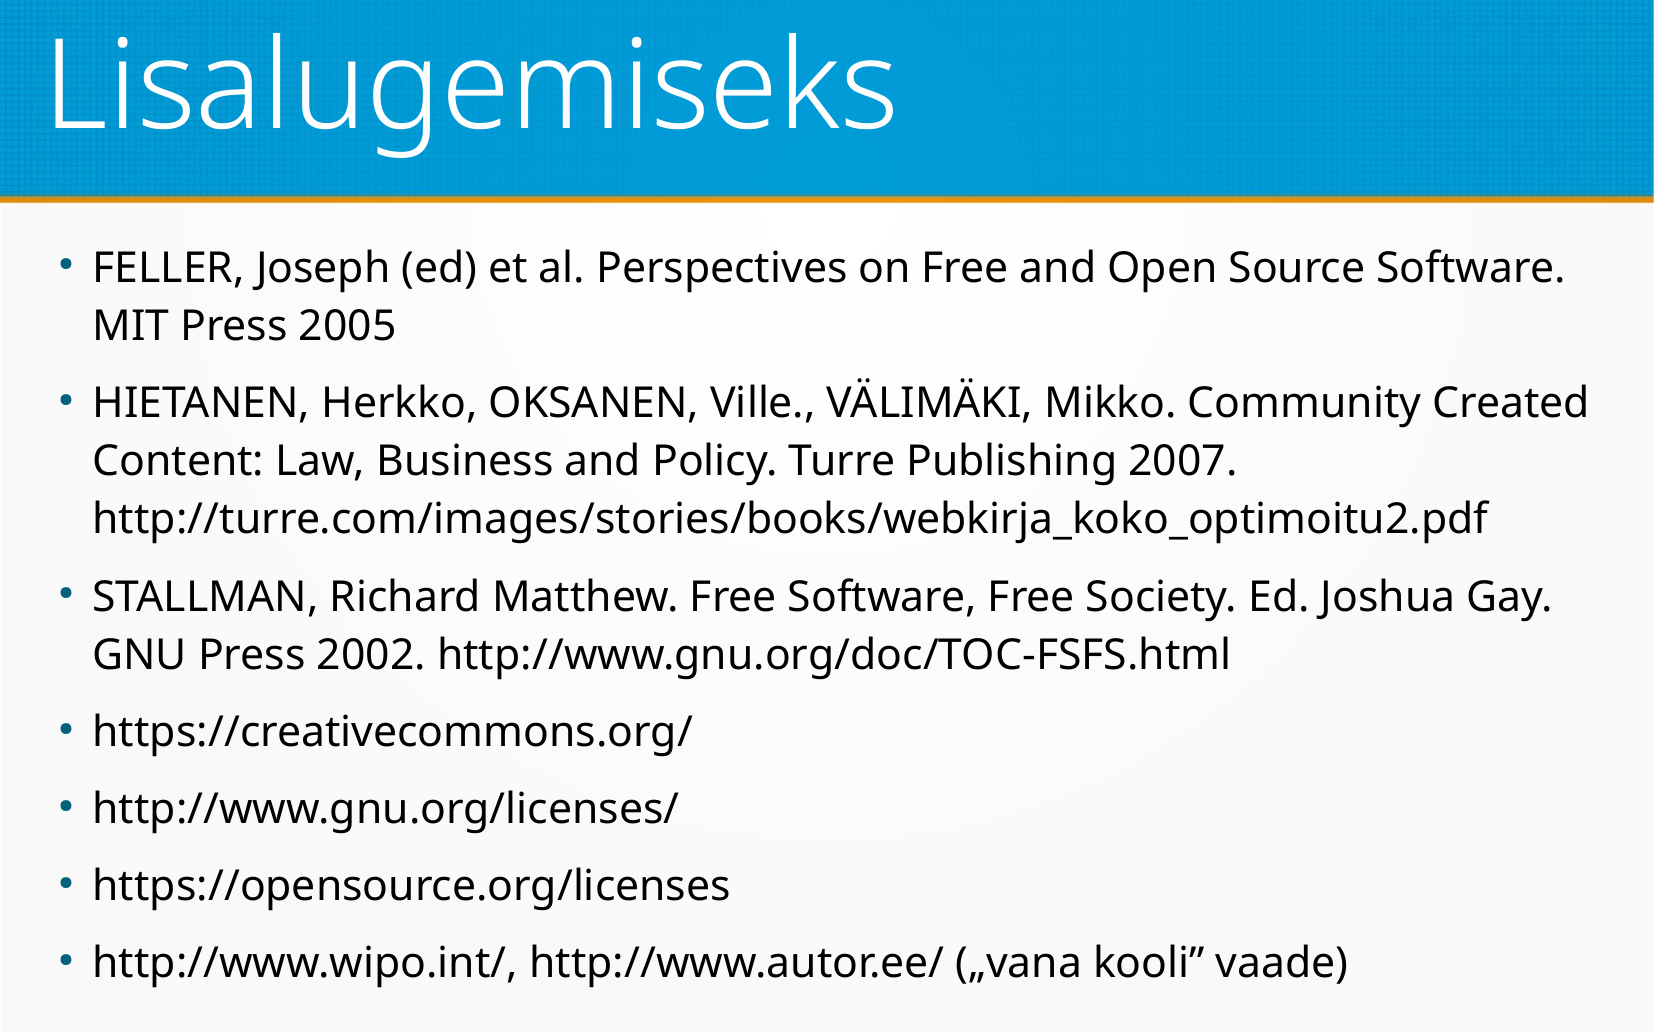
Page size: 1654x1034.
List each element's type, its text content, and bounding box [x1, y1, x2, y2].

list FELLER, Joseph (ed) et al. Perspectives on Free and Open Source Software. MIT Press 2005 HIETANEN, Herkko, OKSANEN, Ville., VÄLIMÄKI, Mikko. Community Created Content: Law, Business and Policy. Turre Publishing 2007. http://turre.com/images/stories/books/webkirja_koko_optimoitu2.pdf STALLMAN, Richard Matthew. Free Software, Free Society. Ed. Joshua Gay. GNU Press 2002. http://www.gnu.org/doc/TOC-FSFS.html https://creativecommons.org/ http://www.gnu.org/licenses/ https://opensource.org/licenses http://www.wipo.int/, http://www.autor.ee/ („vana kooli” vaade) [47, 236, 1607, 1002]
title Lisalugemiseks [43, 0, 1619, 166]
picture [0, 195, 1654, 1034]
